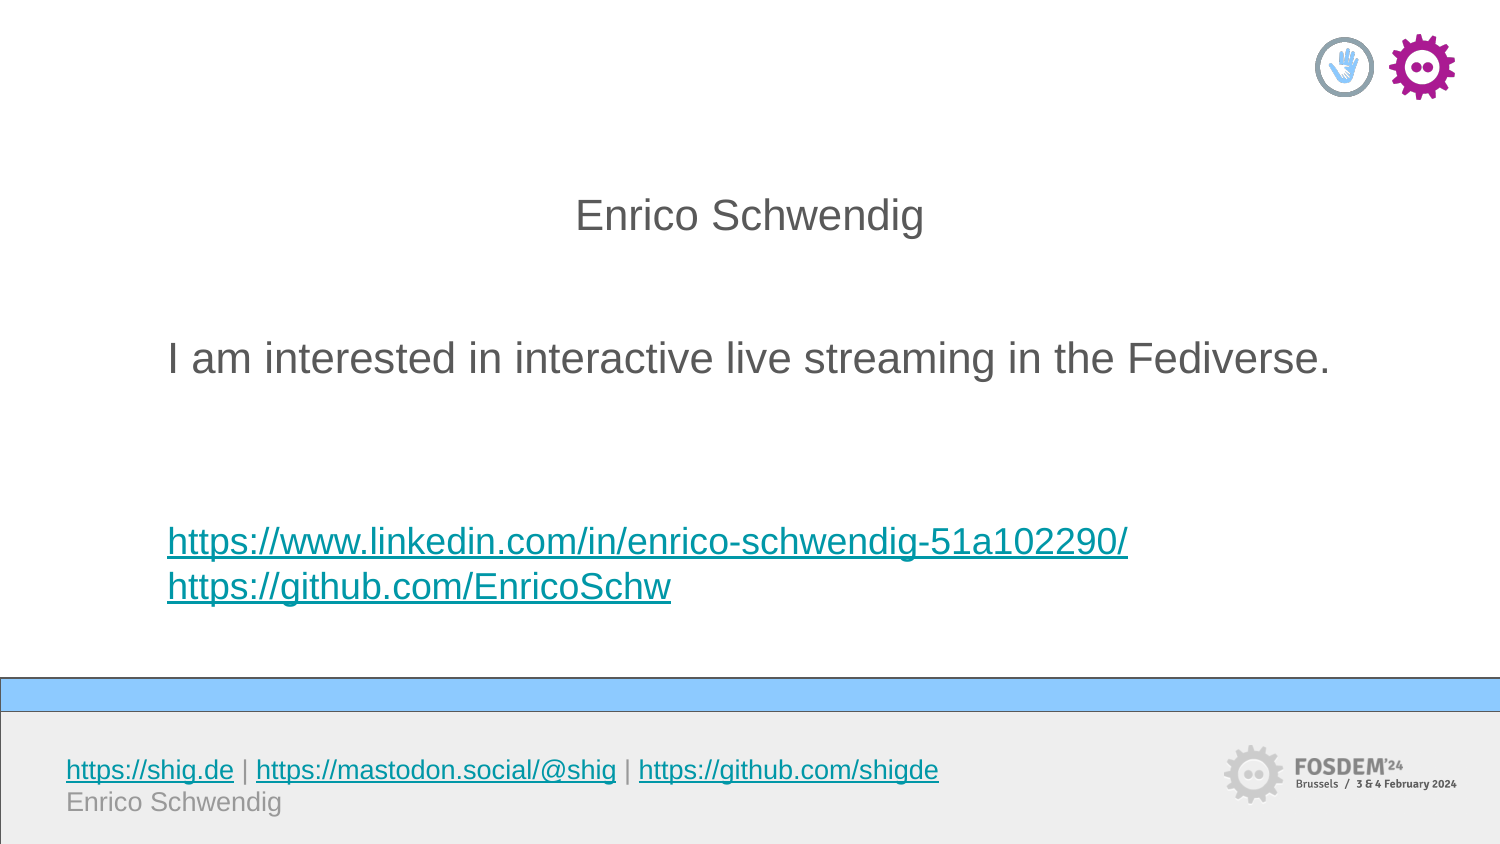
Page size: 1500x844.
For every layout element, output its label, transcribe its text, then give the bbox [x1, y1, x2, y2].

picture [1389, 34, 1455, 100]
picture [1312, 34, 1377, 100]
picture [1217, 737, 1467, 814]
text_box Enrico Schwendig I am interested in interactive live streaming in the Fediverse. https://www.linkedin.com/in/enrico-schwendig-51a102290/ https://github.com/EnricoSchw [110, 171, 1390, 636]
